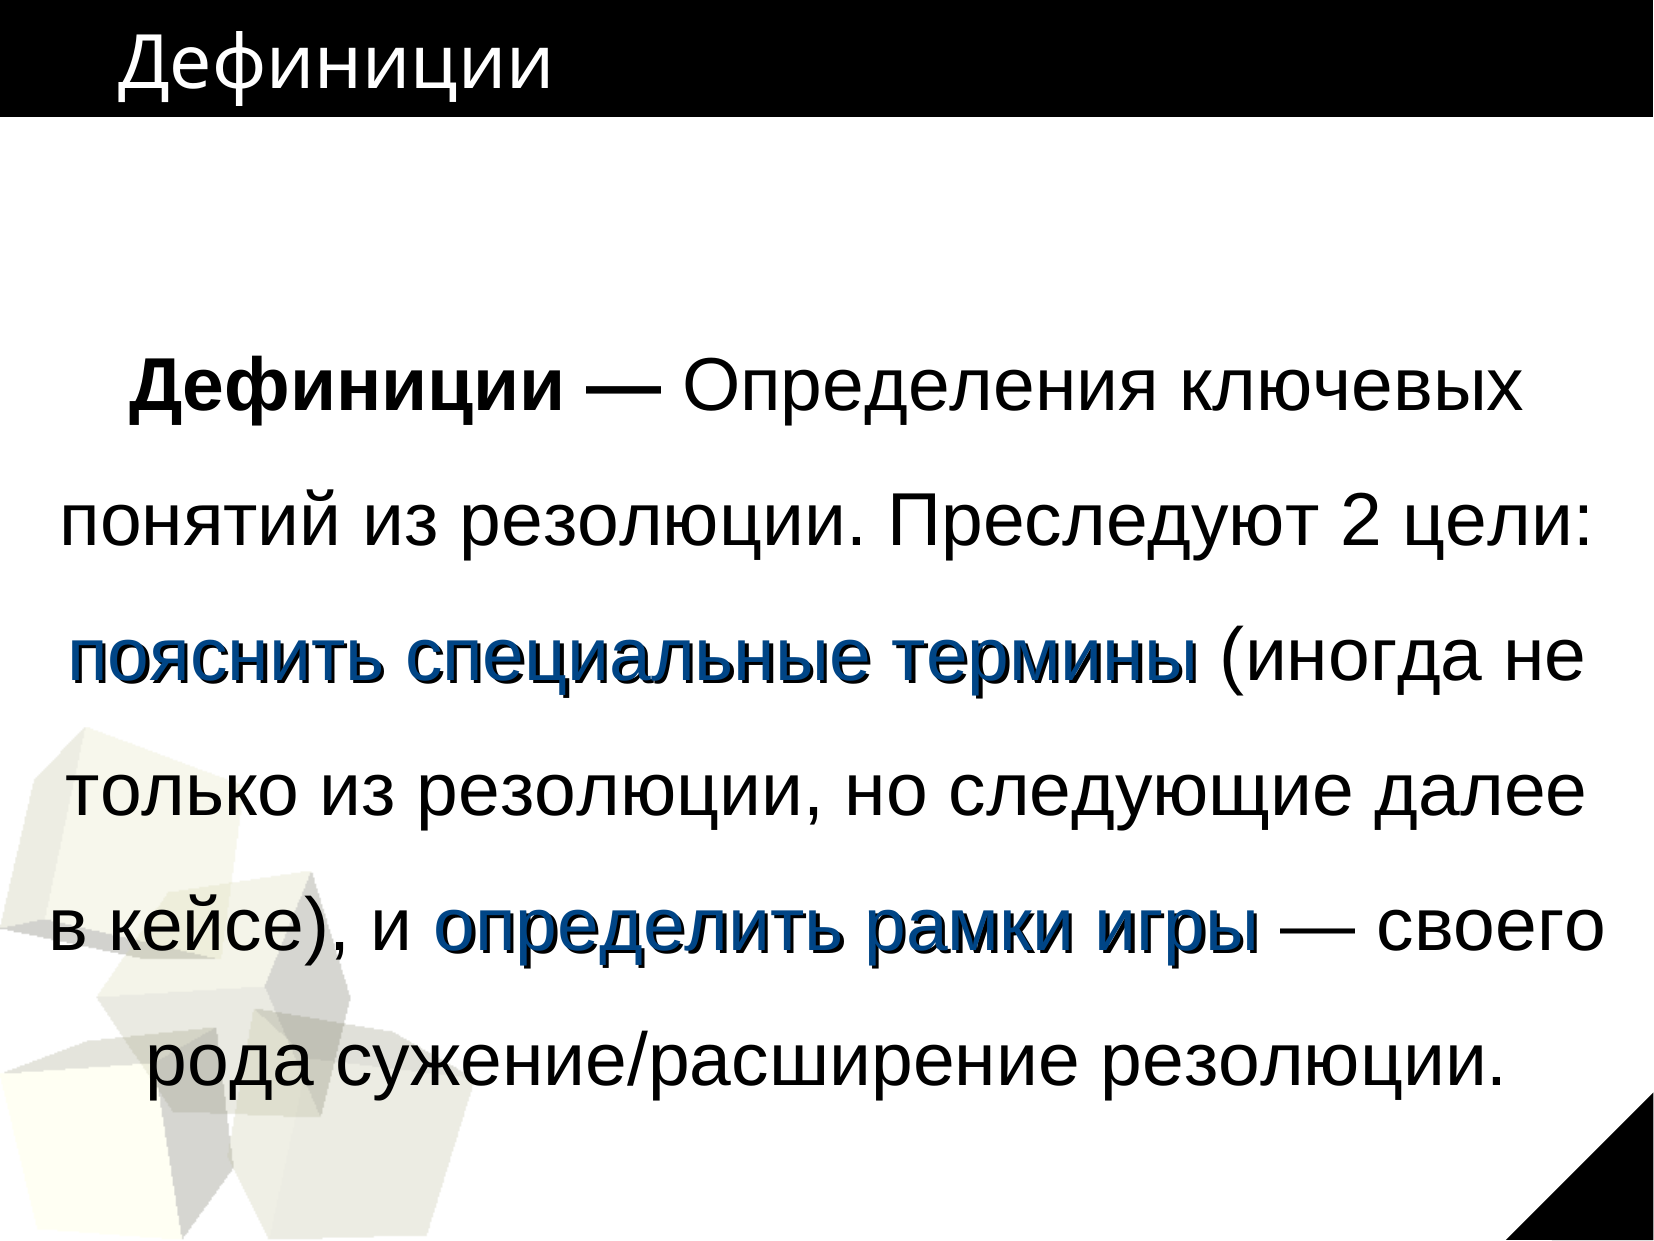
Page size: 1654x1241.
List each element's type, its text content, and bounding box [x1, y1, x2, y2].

title Дефиниции [118, 6, 1595, 112]
subtitle Дефиниции — Определения ключевых понятий из резолюции. Преследуют 2 цели: пояснить специальные термины (иногда не только из резолюции, но следующие далее в кейсе), и определить рамки игры — своего рода сужение/расширение резолюции. [44, 184, 1611, 1207]
